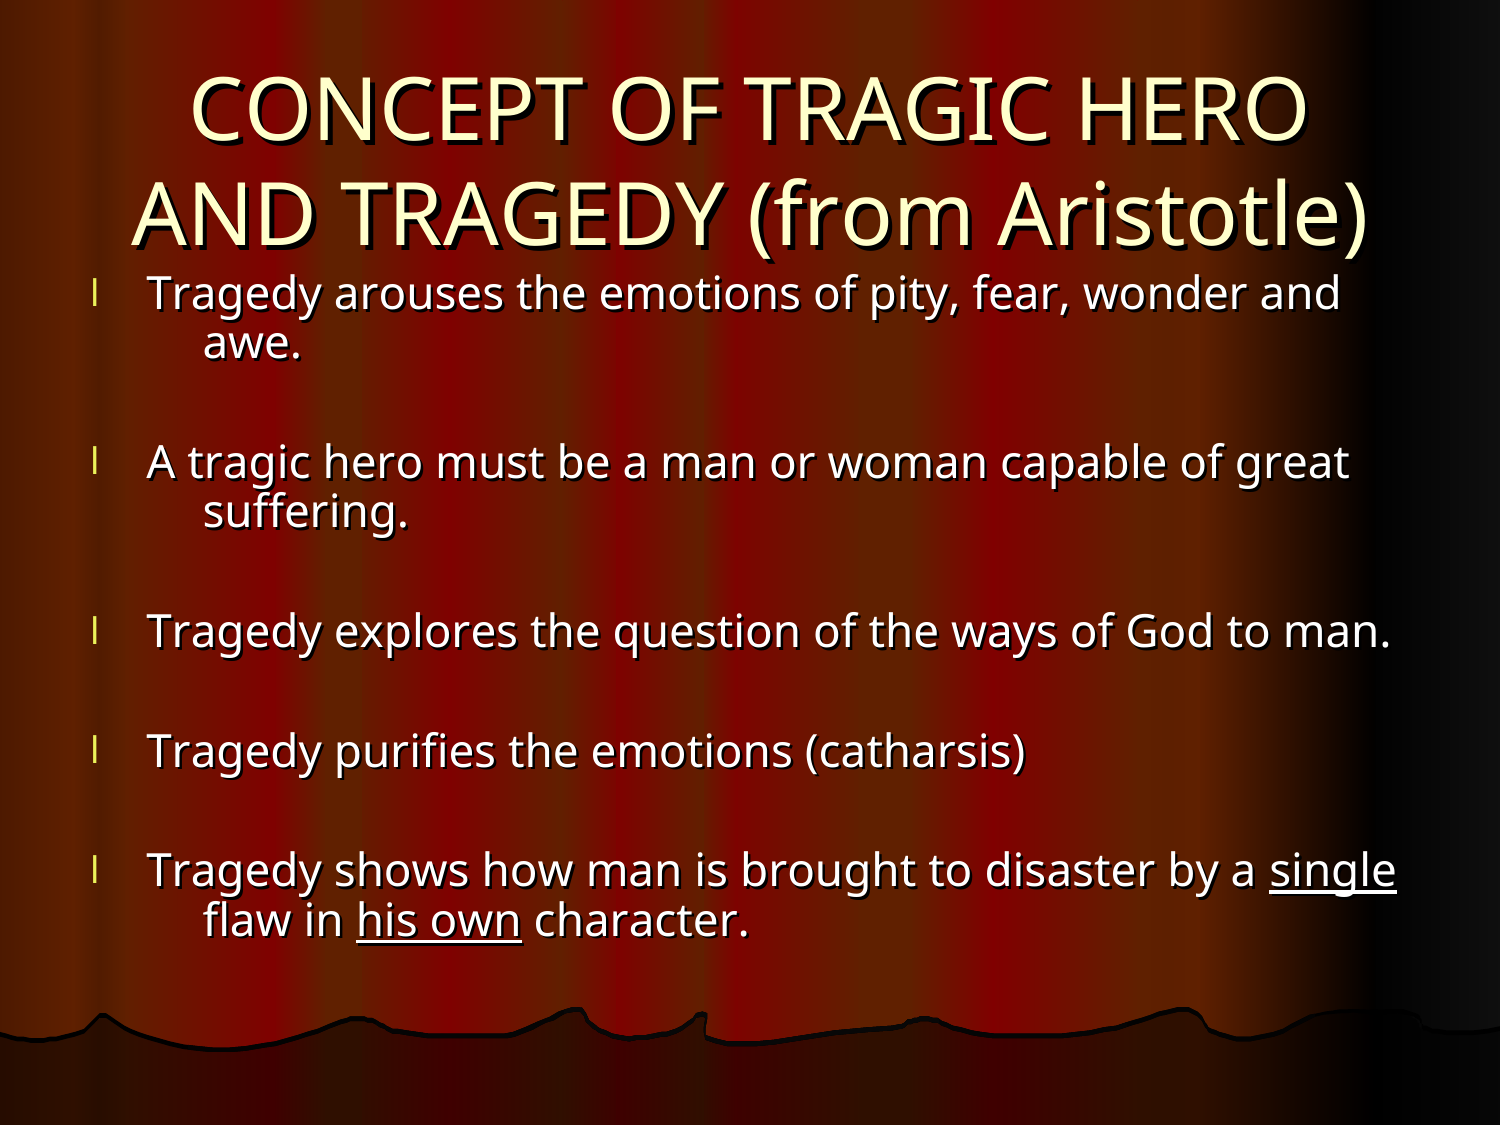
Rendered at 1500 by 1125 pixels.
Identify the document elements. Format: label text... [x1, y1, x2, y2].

list Tragedy arouses the emotions of pity, fear, wonder and awe. A tragic hero must be a man or woman capable of great suffering. Tragedy explores the question of the ways of God to man. Tragedy purifies the emotions (catharsis) Tragedy shows how man is brought to disaster by a single flaw in his own character. [75, 262, 1426, 1006]
title CONCEPT OF TRAGIC HERO AND TRAGEDY (from Aristotle) [75, 45, 1426, 233]
